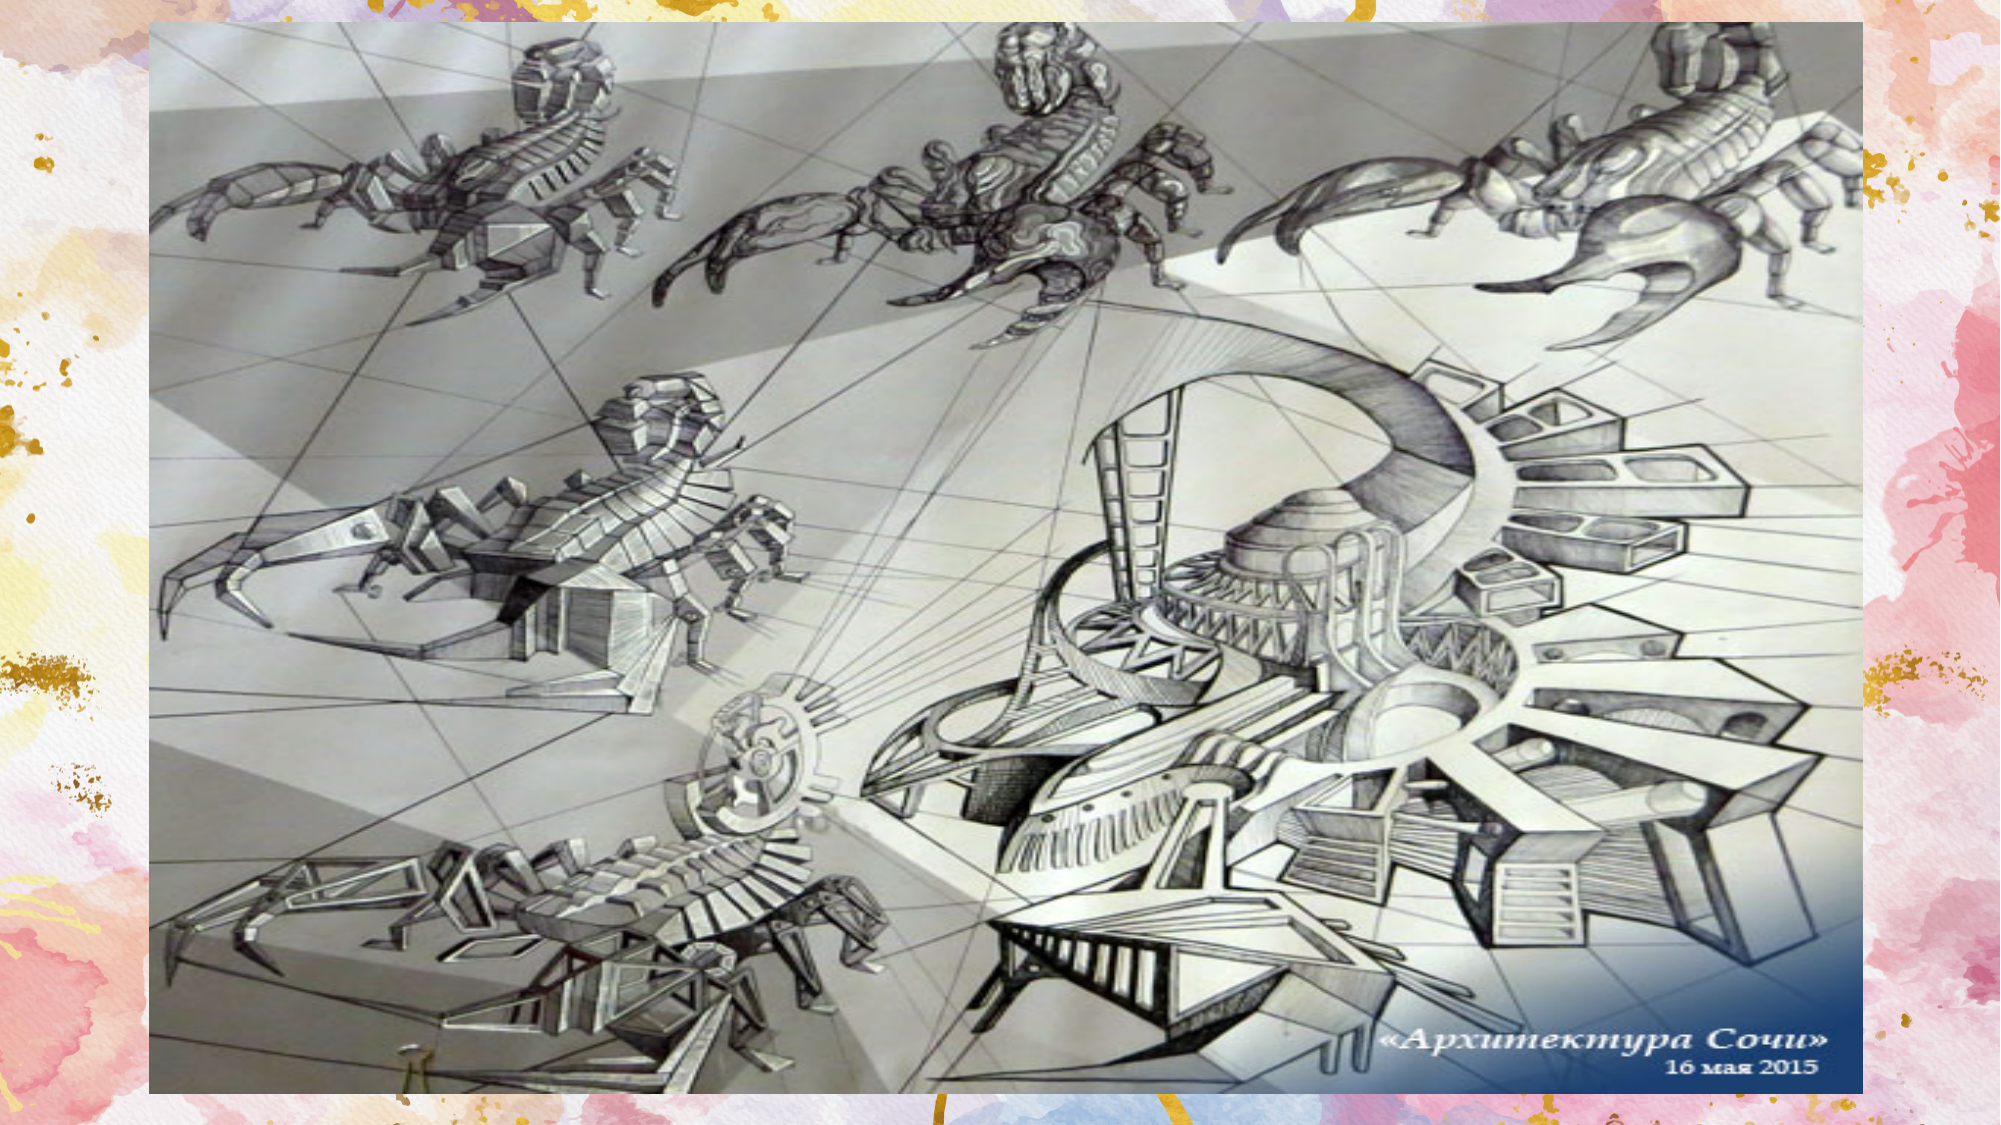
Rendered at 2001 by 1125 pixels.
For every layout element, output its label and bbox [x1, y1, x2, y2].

picture [149, 22, 1863, 1095]
